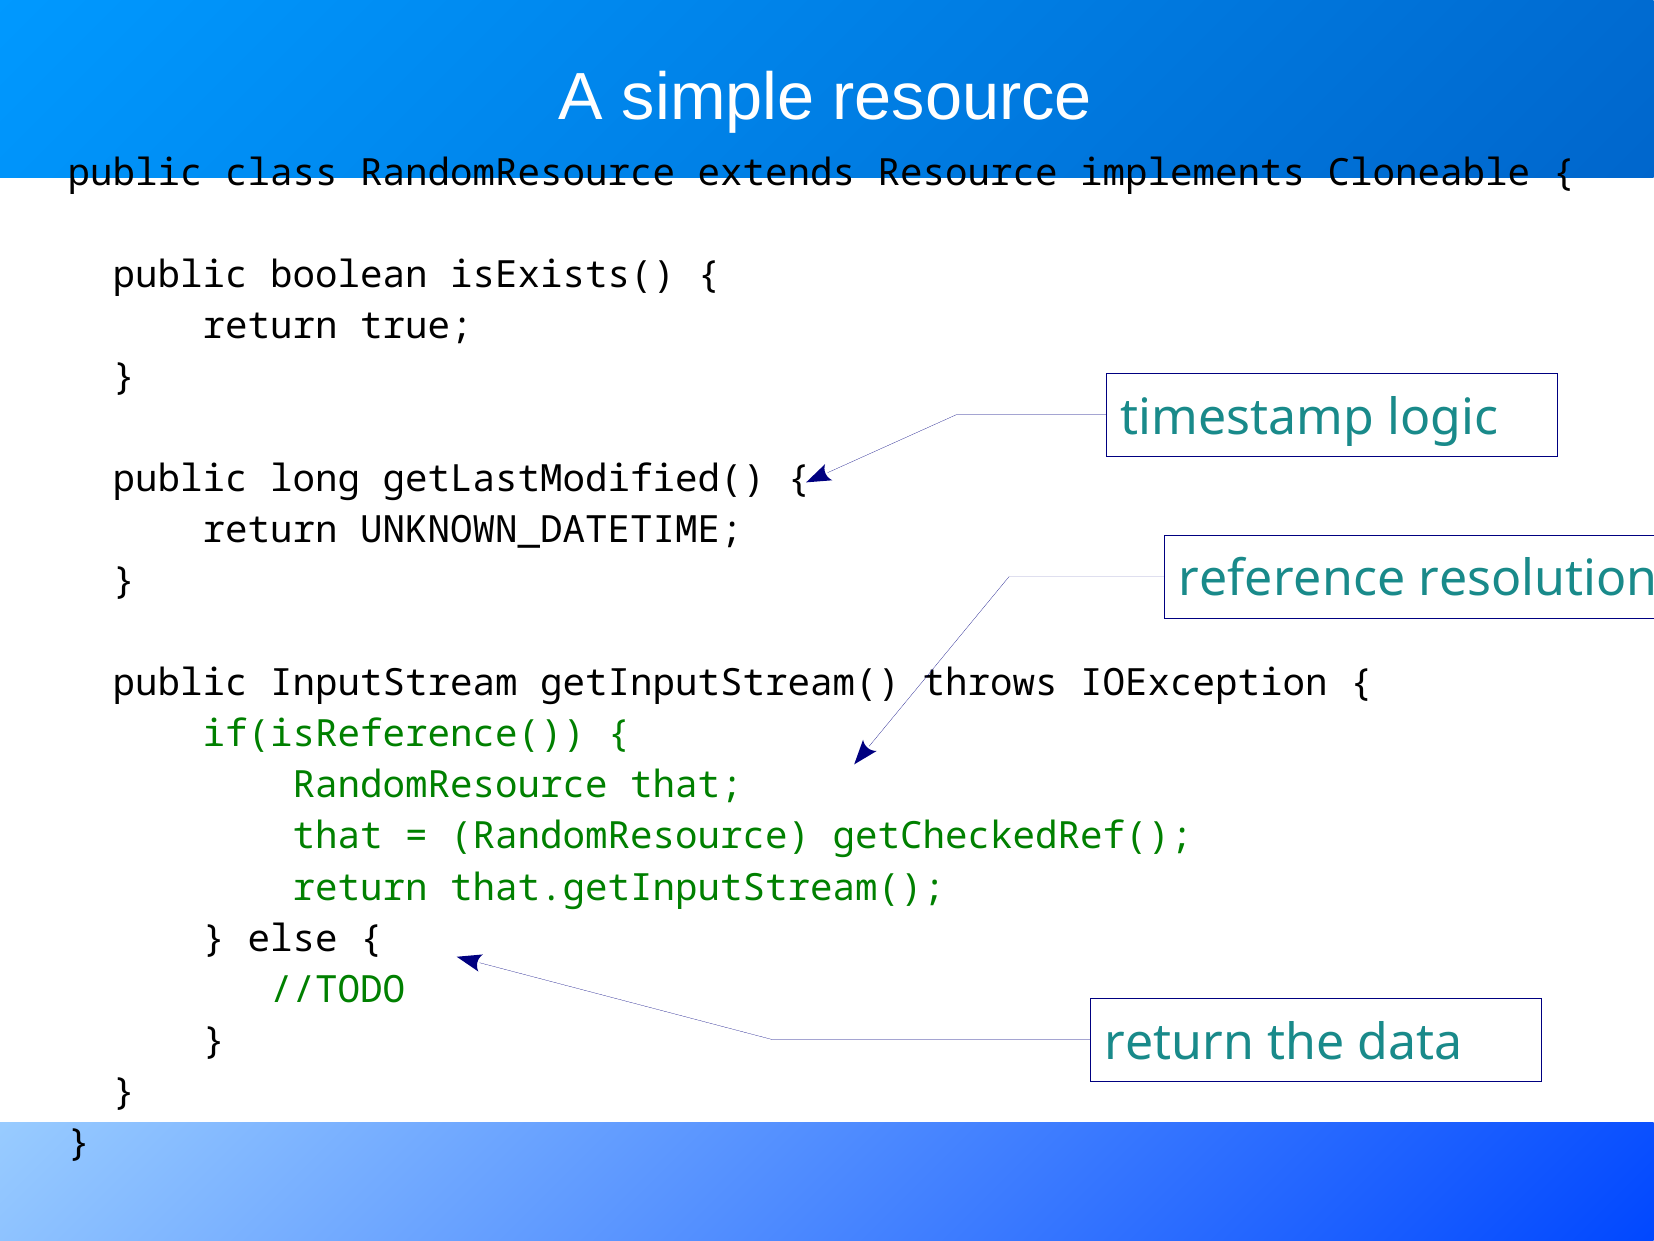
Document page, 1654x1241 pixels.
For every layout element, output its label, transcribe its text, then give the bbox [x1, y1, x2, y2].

text_box reference resolution [1164, 535, 1654, 619]
text_box timestamp logic [1106, 373, 1558, 457]
title A simple resource [162, 59, 1489, 148]
text_box public class RandomResource extends Resource implements Cloneable { public boolean isExists() { return true; } public long getLastModified() { return UNKNOWN_DATETIME; } public InputStream getInputStream() throws IOException { if(isReference()) { RandomResource that; that = (RandomResource) getCheckedRef(); return that.getInputStream(); } else { //TODO } } } [52, 223, 1592, 1089]
text_box return the data [1090, 998, 1542, 1082]
